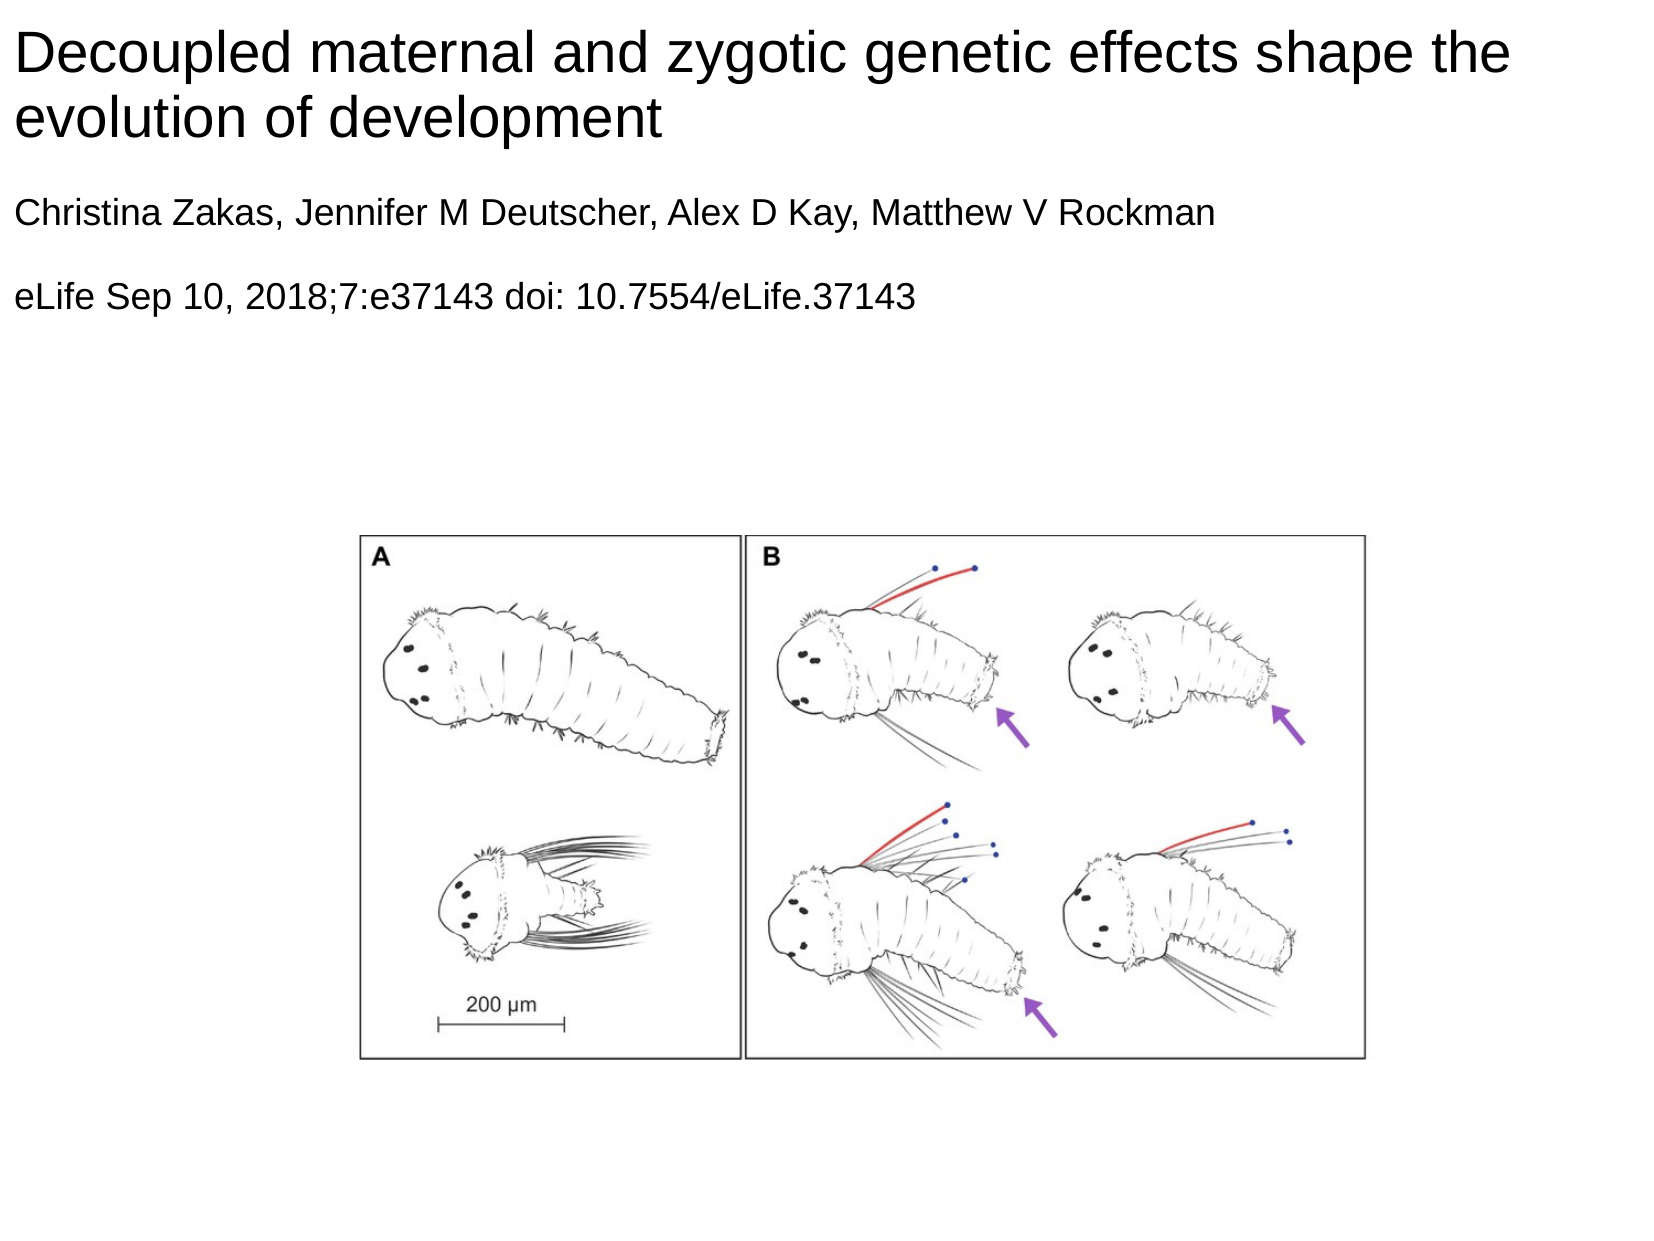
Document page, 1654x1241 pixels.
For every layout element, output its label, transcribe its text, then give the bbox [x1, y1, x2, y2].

picture [359, 535, 1381, 1060]
text_box Decoupled maternal and zygotic genetic effects shape the evolution of development Christina Zakas, Jennifer M Deutscher, Alex D Kay, Matthew V Rockman eLife Sep 10, 2018;7:e37143 doi: 10.7554/eLife.37143 [0, 12, 1654, 536]
